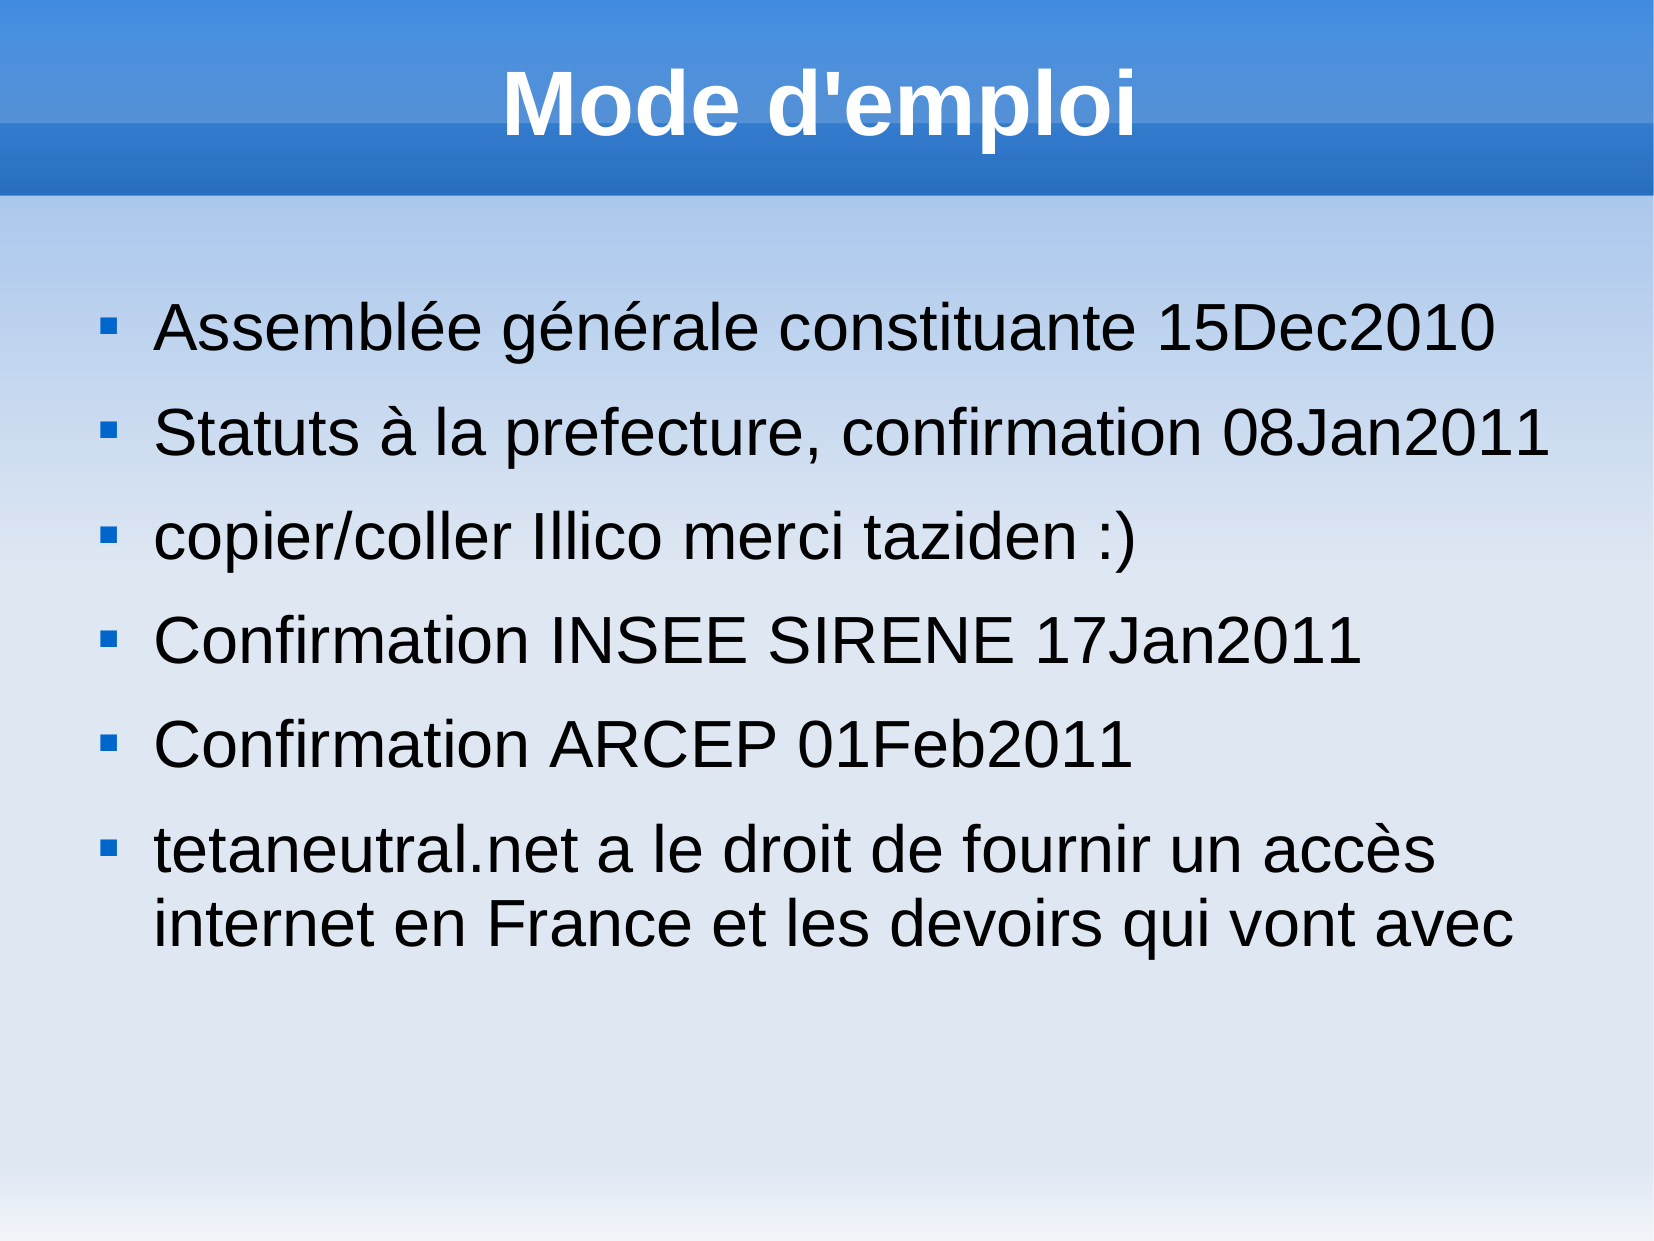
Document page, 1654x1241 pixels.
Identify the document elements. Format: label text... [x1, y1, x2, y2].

title Mode d'emploi [76, 7, 1565, 200]
list Assemblée générale constituante 15Dec2010 Statuts à la prefecture, confirmation 08Jan2011 copier/coller Illico merci taziden :) Confirmation INSEE SIRENE 17Jan2011 Confirmation ARCEP 01Feb2011 tetaneutral.net a le droit de fournir un accès internet en France et les devoirs qui vont avec [82, 290, 1571, 1094]
picture [0, 0, 1654, 1241]
